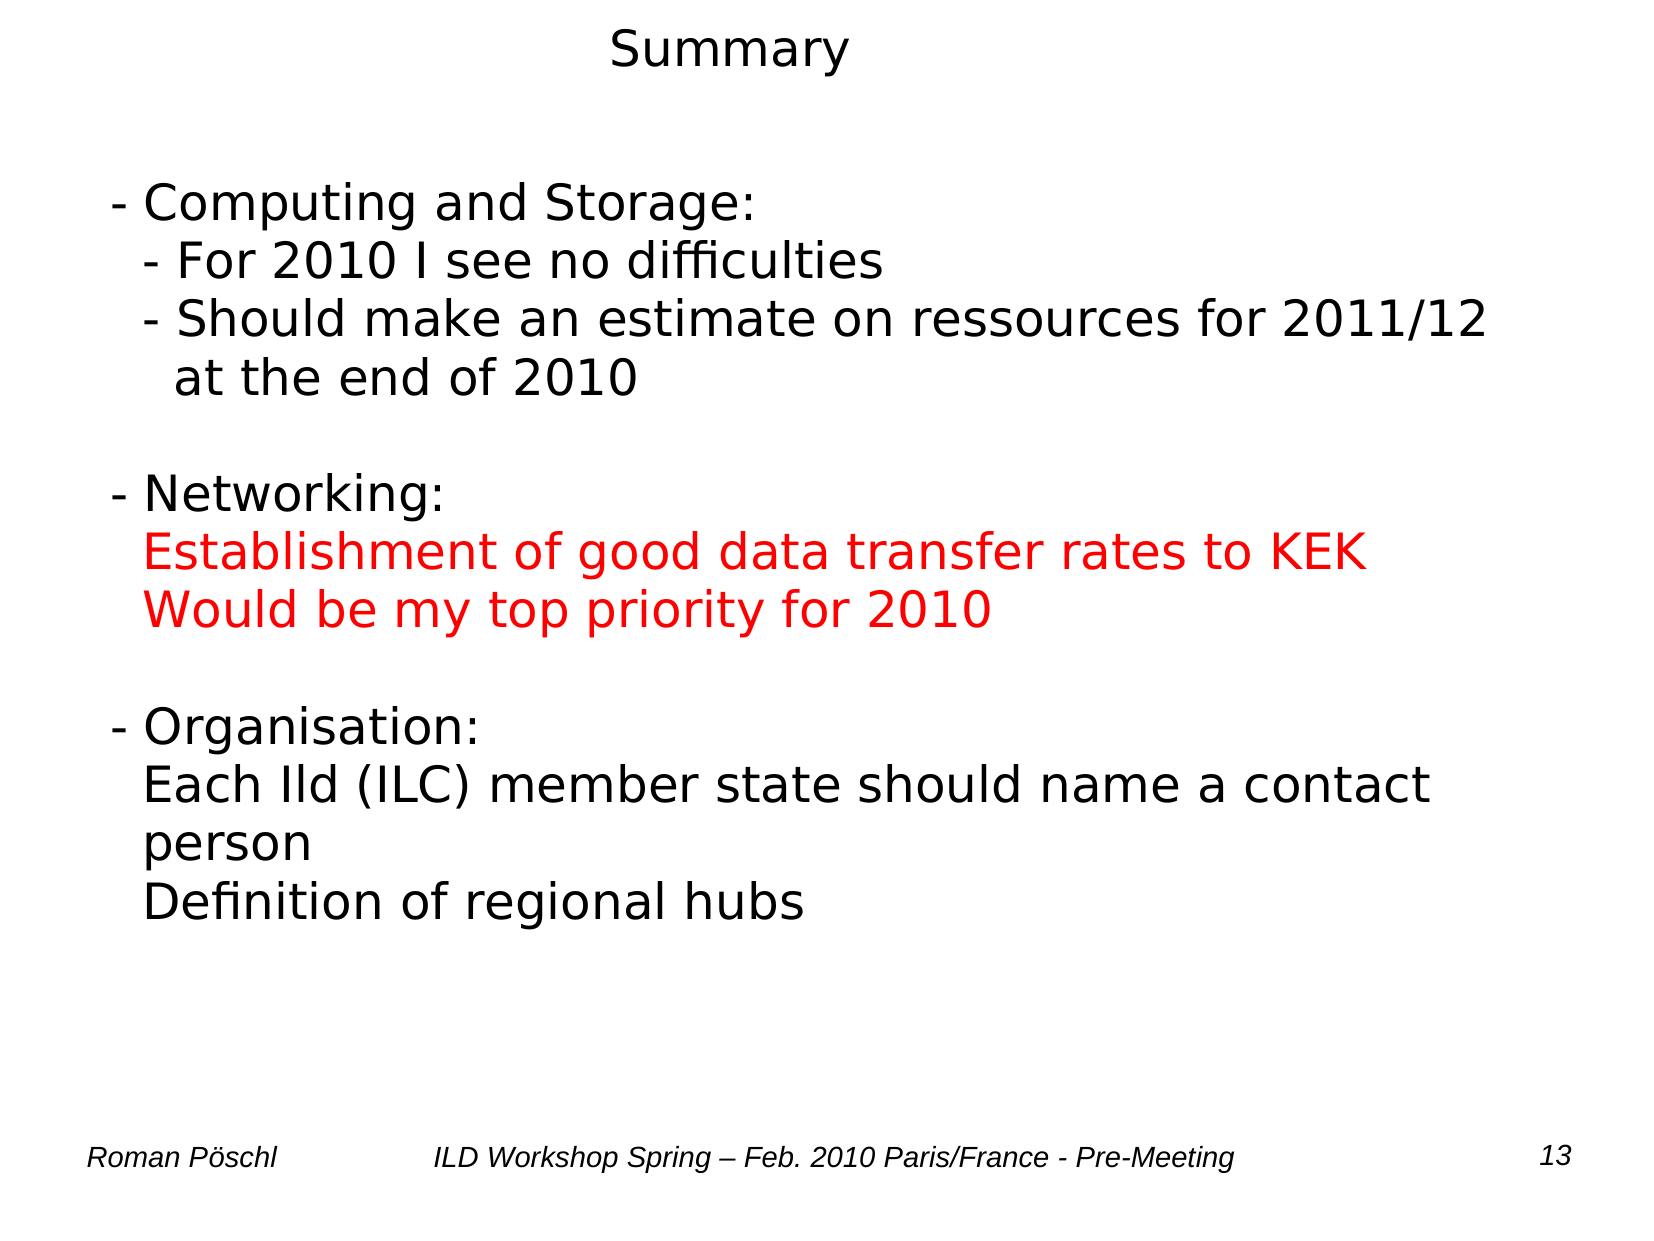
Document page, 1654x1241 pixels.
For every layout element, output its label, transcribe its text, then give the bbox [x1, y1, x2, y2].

text_box - Computing and Storage: - For 2010 I see no difficulties - Should make an estimate on ressources for 2011/12 at the end of 2010 - Networking: Establishment of good data transfer rates to KEK Would be my top priority for 2010 - Organisation: Each Ild (ILC) member state should name a contact person Definition of regional hubs [110, 173, 1459, 931]
text_box Summary [609, 19, 847, 79]
